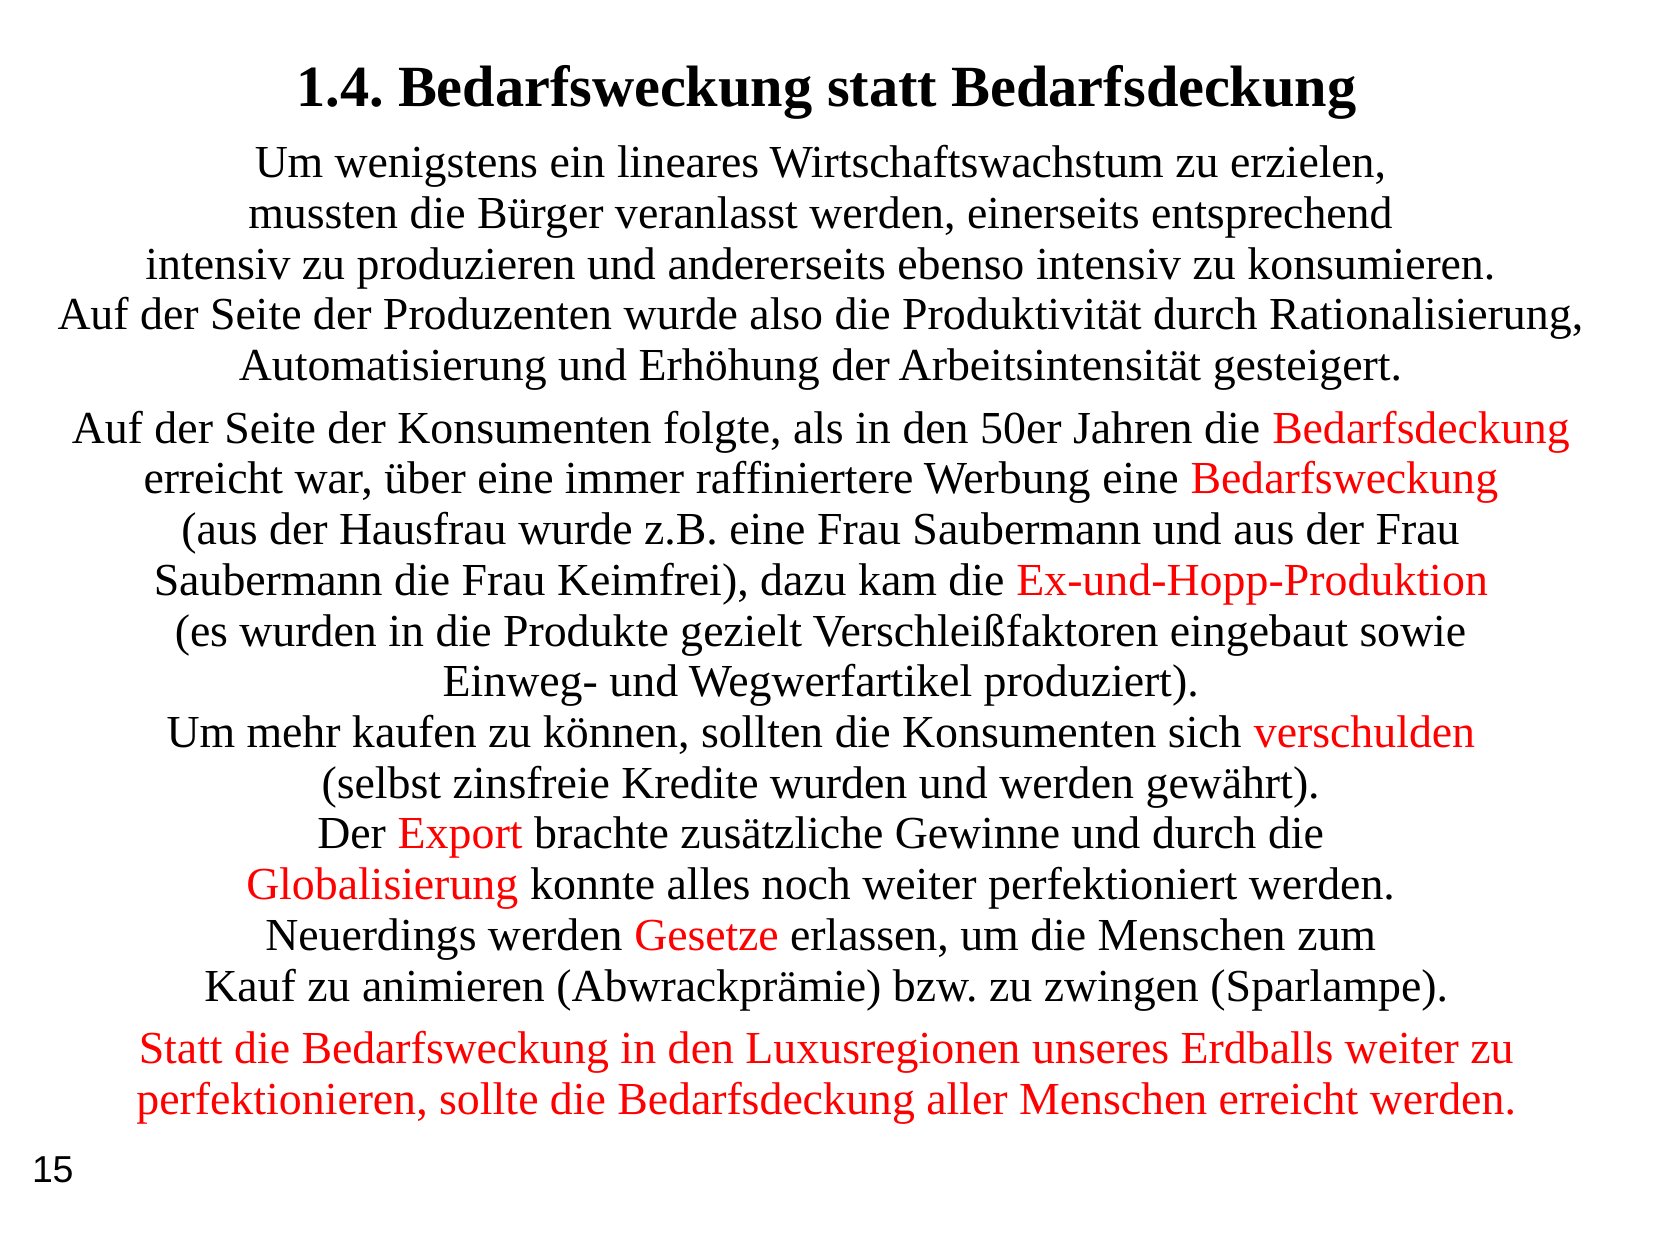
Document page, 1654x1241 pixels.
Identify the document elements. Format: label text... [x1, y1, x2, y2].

text_box <Nummer> [17, 1140, 235, 1211]
text_box 1.4. Bedarfsweckung statt Bedarfsdeckung Um wenigstens ein lineares Wirtschaftswachstum zu erzielen, mussten die Bürger veranlasst werden, einerseits entsprechend intensiv zu produzieren und andererseits ebenso intensiv zu konsumieren. Auf der Seite der Produzenten wurde also die Produktivität durch Rationalisierung, Automatisierung und Erhöhung der Arbeitsintensität gesteigert. Auf der Seite der Konsumenten folgte, als in den 50er Jahren die Bedarfsdeckung erreicht war, über eine immer raffiniertere Werbung eine Bedarfsweckung (aus der Hausfrau wurde z.B. eine Frau Saubermann und aus der Frau Saubermann die Frau Keimfrei), dazu kam die Ex-und-Hopp-Produktion (es wurden in die Produkte gezielt Verschleißfaktoren eingebaut sowie Einweg- und Wegwerfartikel produziert). Um mehr kaufen zu können, sollten die Konsumenten sich verschulden (selbst zinsfreie Kredite wurden und werden gewährt). Der Export brachte zusätzliche Gewinne und durch die Globalisierung konnte alles noch weiter perfektioniert werden. Neuerdings werden Gesetze erlassen, um die Menschen zum Kauf zu animieren (Abwrackprämie) bzw. zu zwingen (Sparlampe). Statt die Bedarfsweckung in den Luxusregionen unseres Erdballs weiter zu perfektionieren, sollte die Bedarfsdeckung aller Menschen erreicht werden. [42, 47, 1611, 1132]
